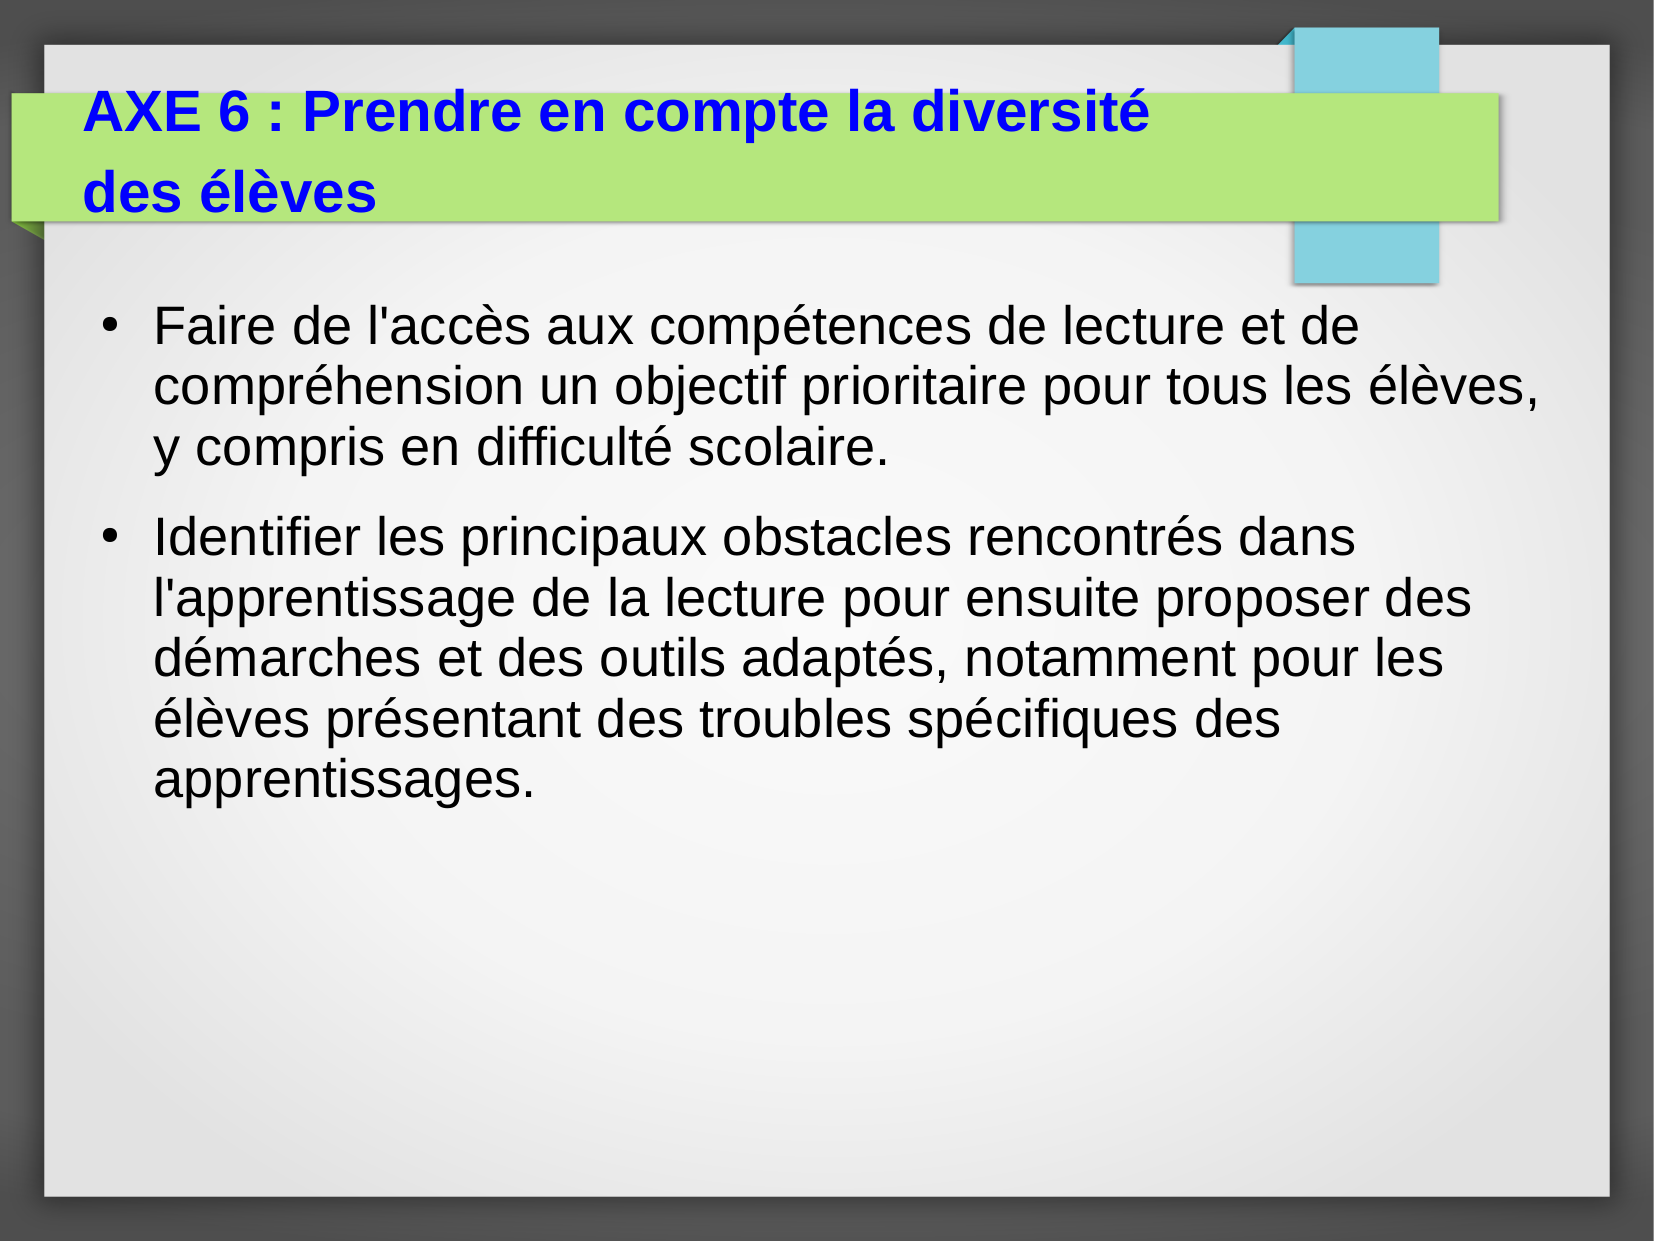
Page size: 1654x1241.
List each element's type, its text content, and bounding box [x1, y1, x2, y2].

picture [0, 0, 1654, 1241]
list Faire de l'accès aux compétences de lecture et de compréhension un objectif prioritaire pour tous les élèves, y compris en difficulté scolaire. Identifier les principaux obstacles rencontrés dans l'apprentissage de la lecture pour ensuite proposer des démarches et des outils adaptés, notamment pour les élèves présentant des troubles spécifiques des apprentissages. [82, 295, 1571, 1015]
title AXE 6 : Prendre en compte la diversité des élèves [82, 78, 1264, 229]
